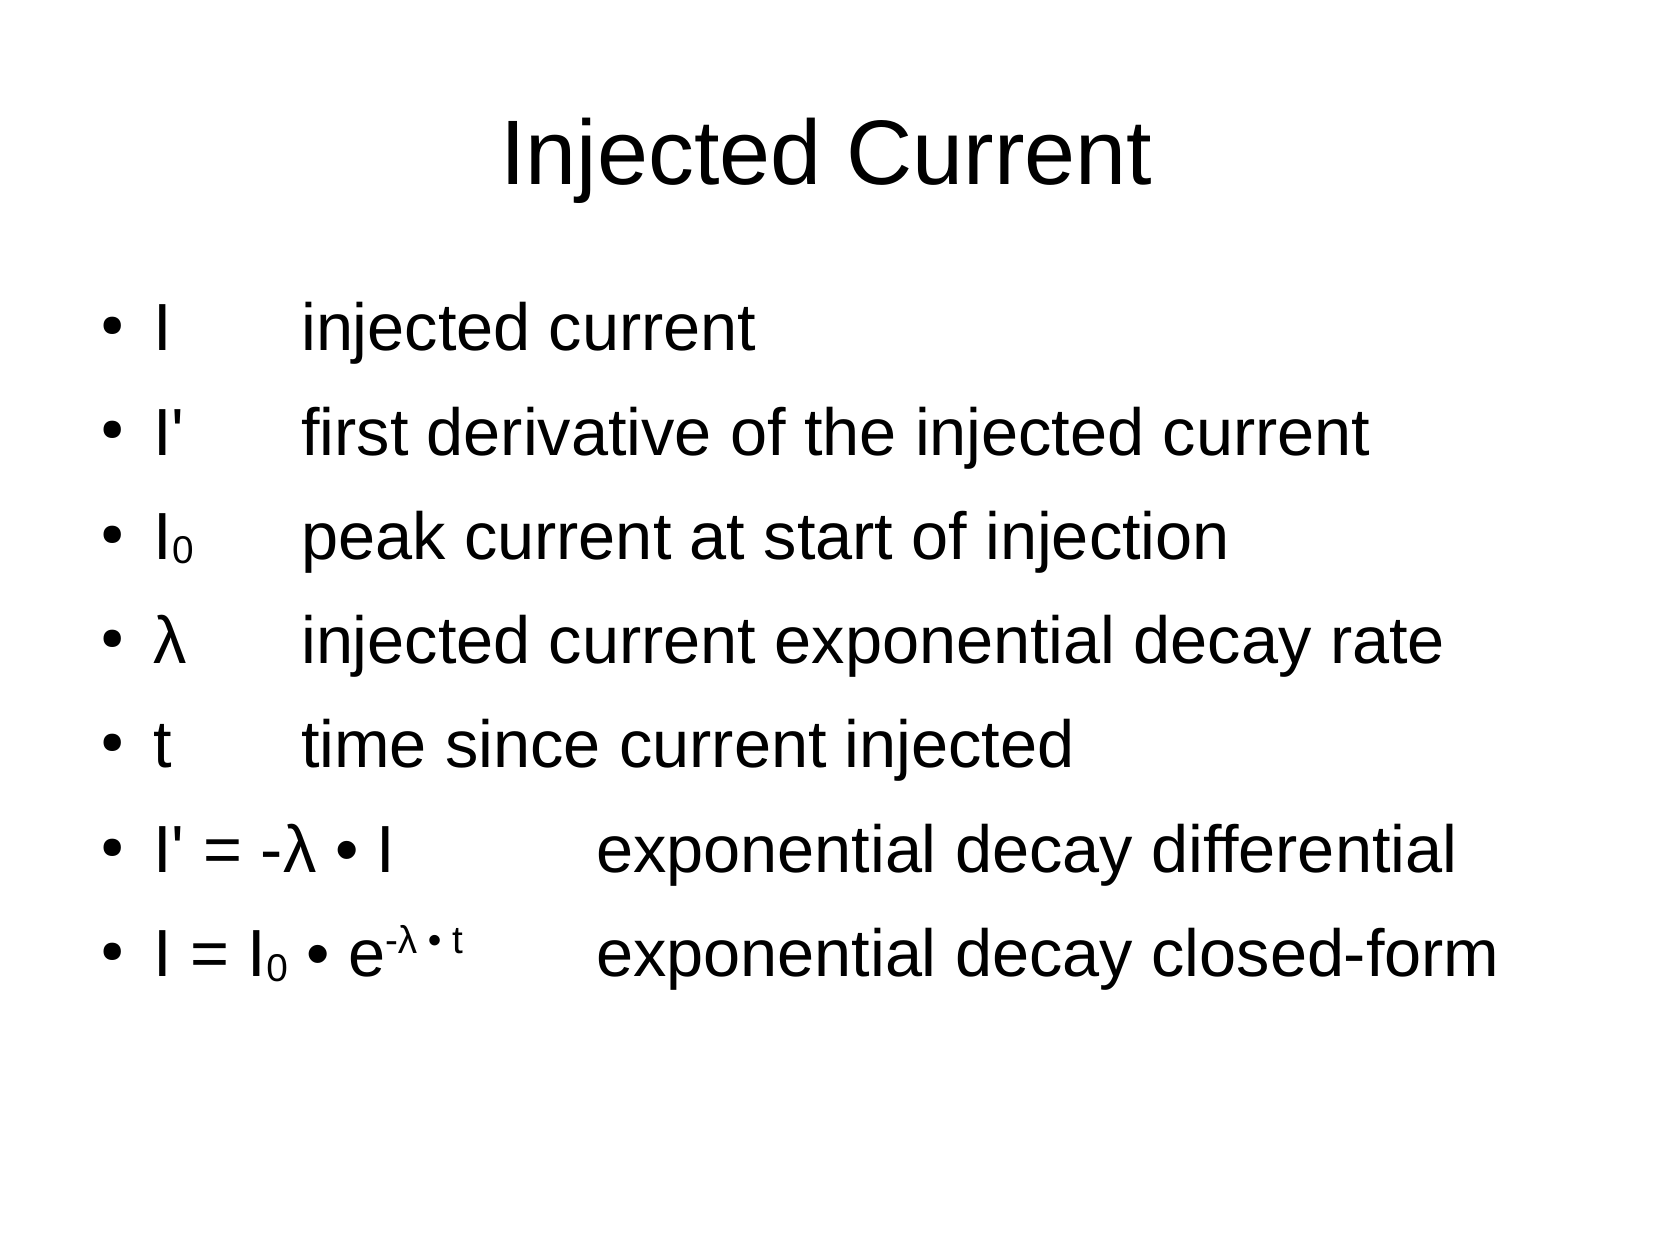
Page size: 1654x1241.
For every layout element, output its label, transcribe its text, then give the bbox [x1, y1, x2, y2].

title Injected Current [82, 49, 1571, 257]
list I injected current I' first derivative of the injected current I0 peak current at start of injection λ injected current exponential decay rate t time since current injected I' = -λ • I exponential decay differential I = I0 • e-λ • t exponential decay closed-form [82, 290, 1571, 1109]
